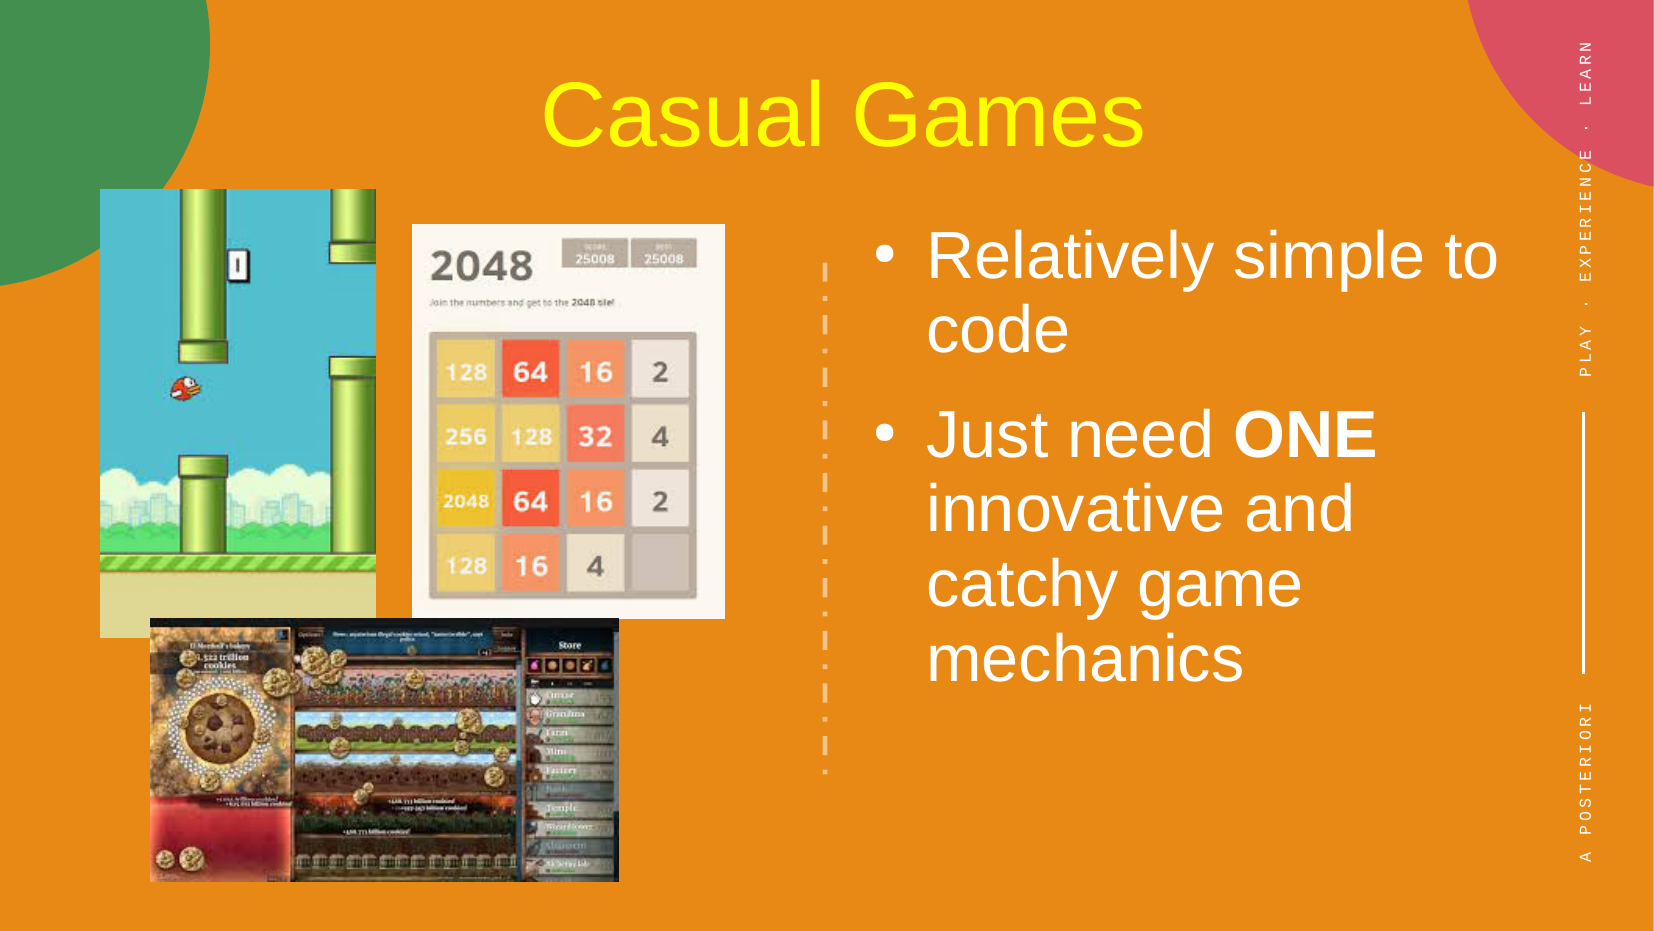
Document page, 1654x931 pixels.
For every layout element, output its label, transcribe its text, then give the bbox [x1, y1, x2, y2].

list Relatively simple to code Just need ONE innovative and catchy game mechanics [855, 217, 1544, 826]
picture [100, 189, 725, 882]
title Casual Games [187, 37, 1501, 193]
